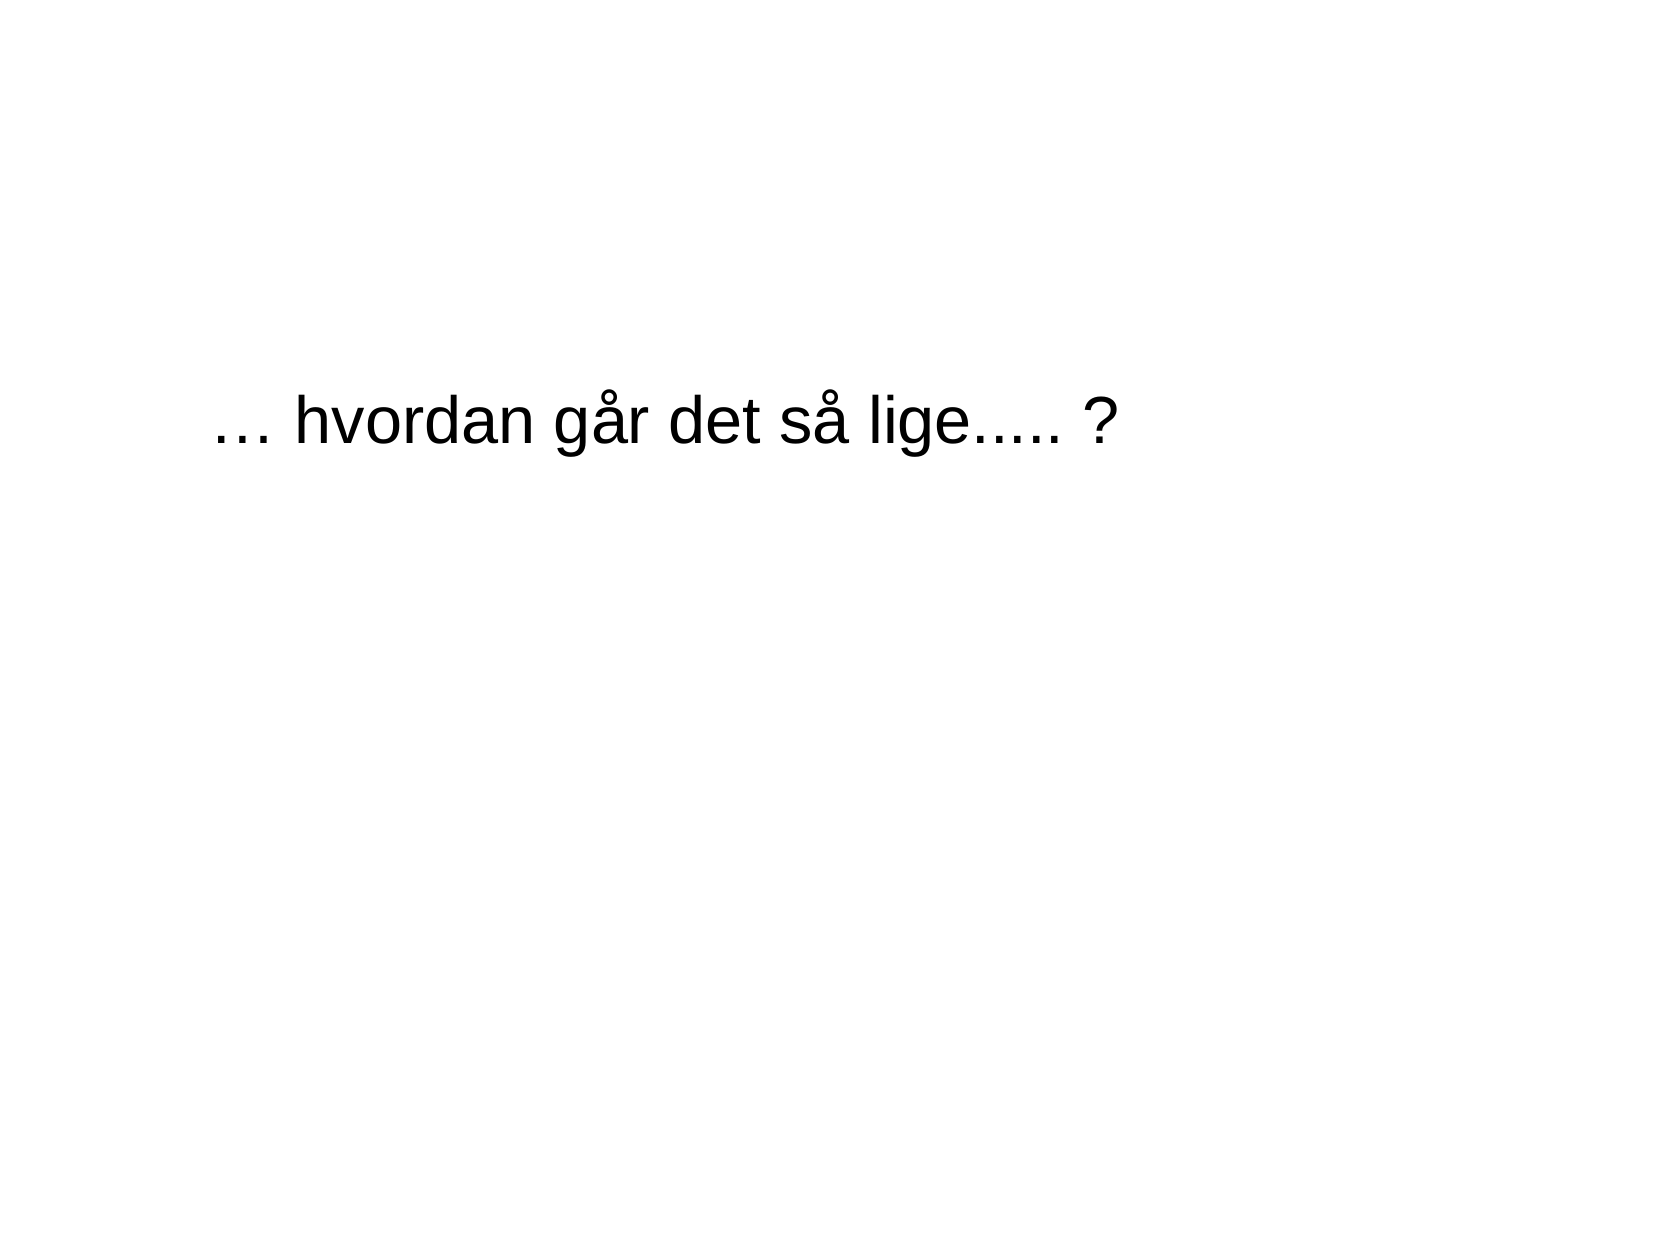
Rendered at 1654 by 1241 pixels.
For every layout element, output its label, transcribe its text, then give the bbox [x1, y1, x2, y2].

text_box … hvordan går det så lige..... ? [194, 368, 1139, 459]
